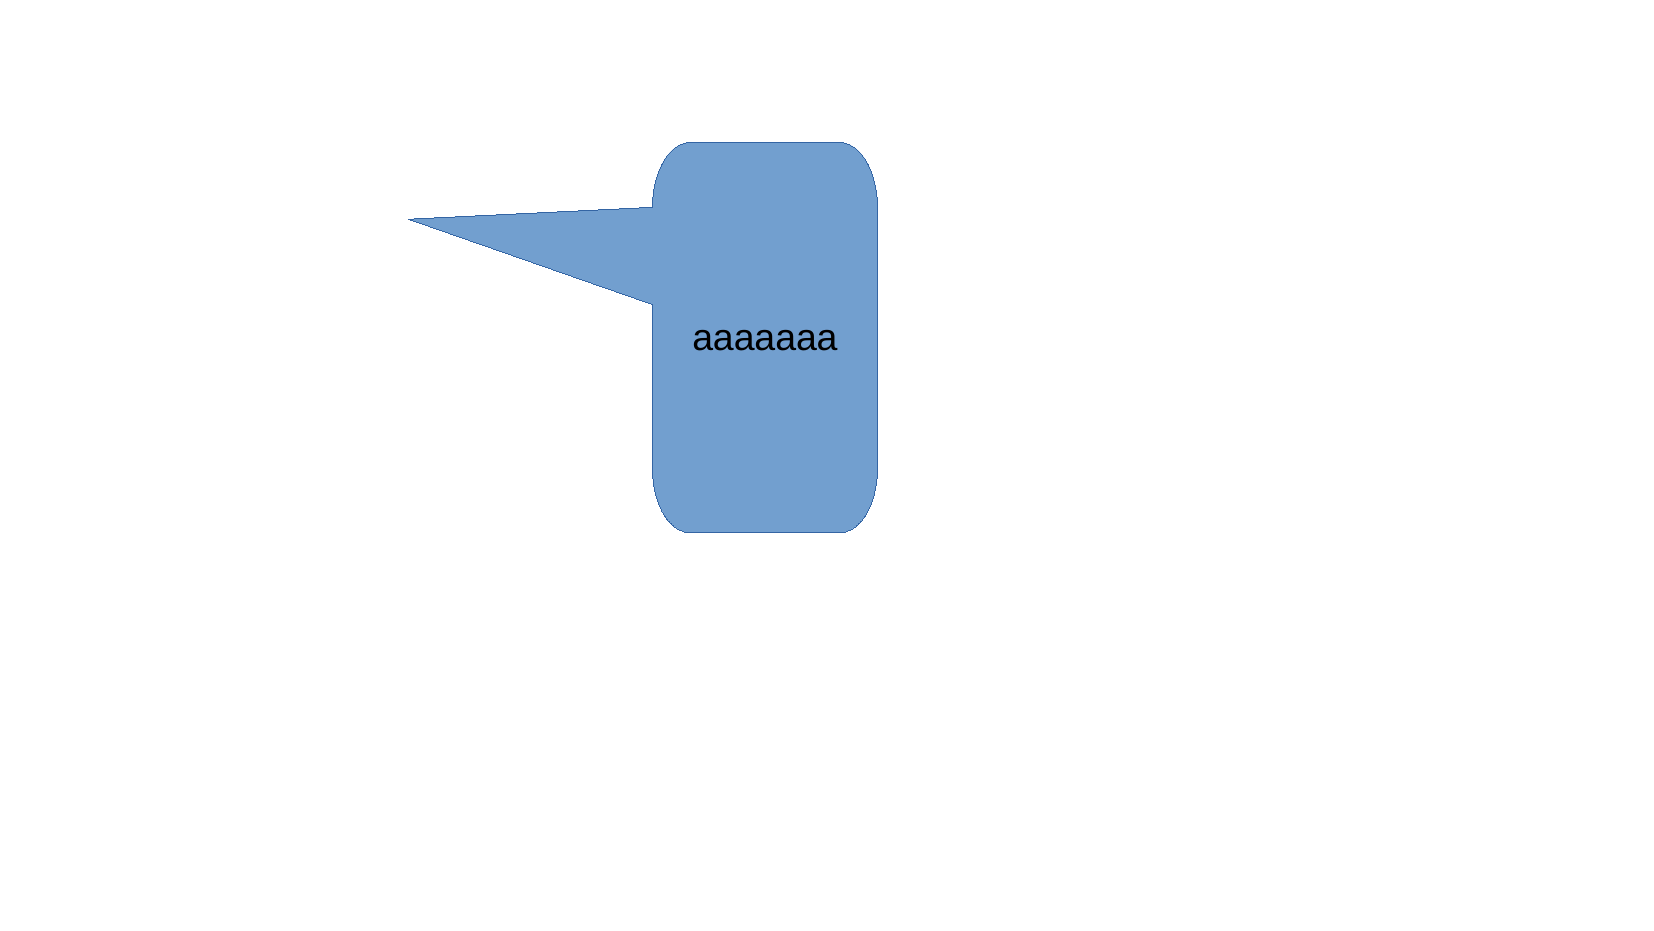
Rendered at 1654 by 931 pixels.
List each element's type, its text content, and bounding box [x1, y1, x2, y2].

text_box aaaaaaa [408, 142, 878, 533]
